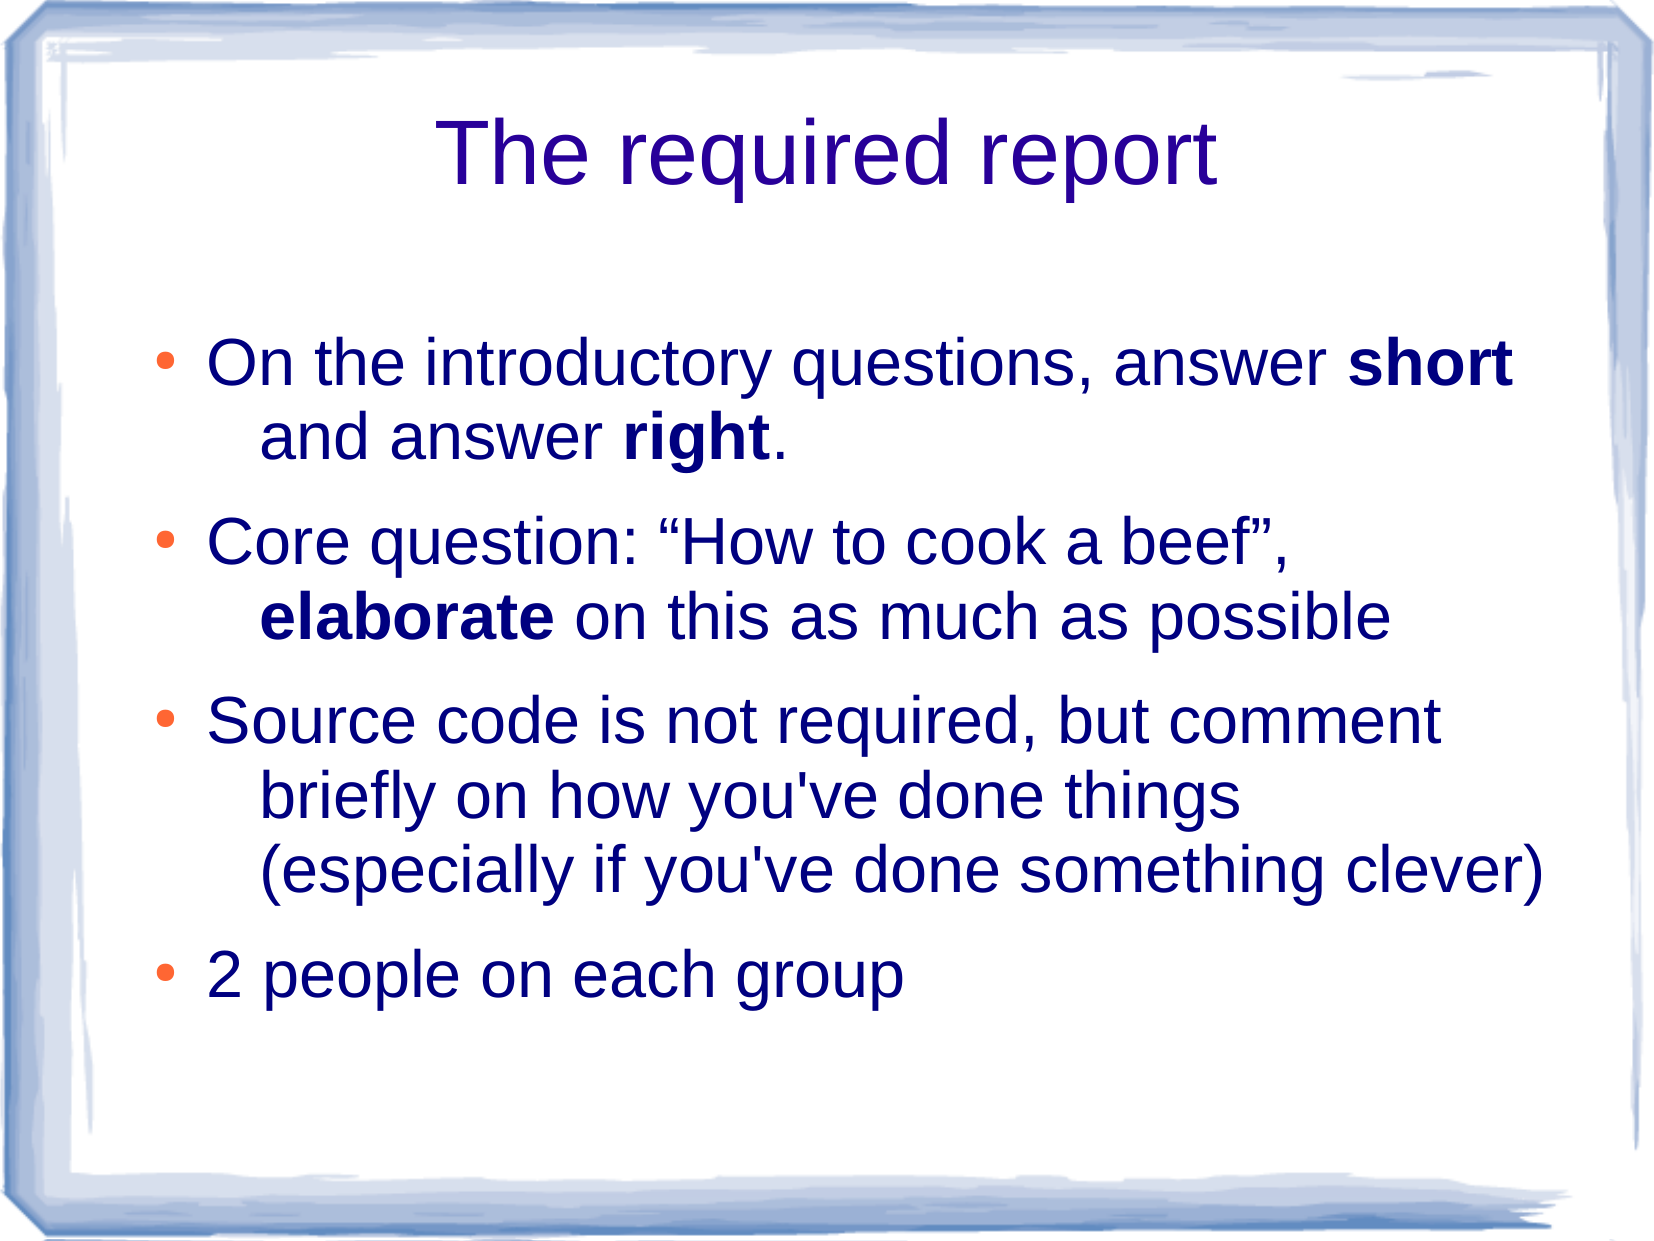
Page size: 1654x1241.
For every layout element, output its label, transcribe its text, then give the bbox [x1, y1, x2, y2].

title The required report [82, 56, 1571, 250]
list On the introductory questions, answer short and answer right. Core question: “How to cook a beef”, elaborate on this as much as possible Source code is not required, but comment briefly on how you've done things (especially if you've done something clever) 2 people on each group [118, 324, 1571, 1012]
picture [0, 0, 1654, 1241]
